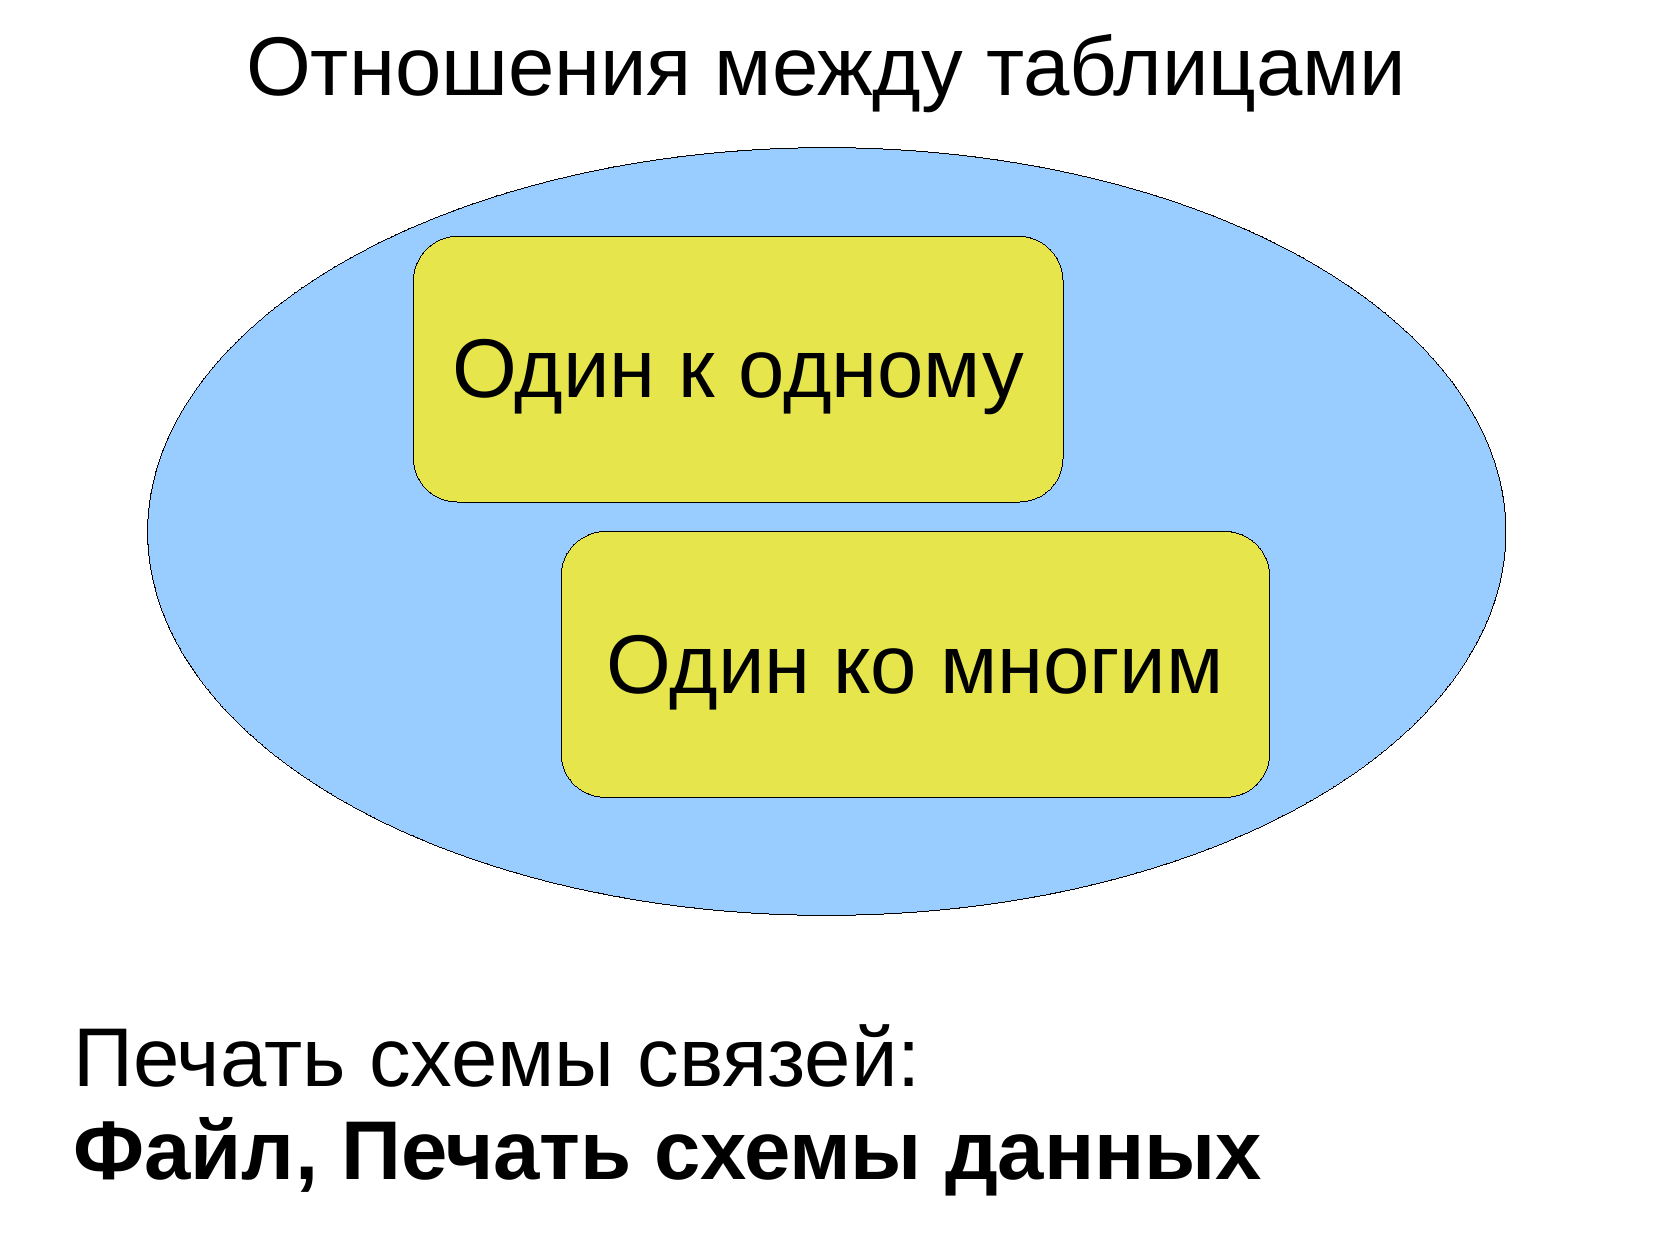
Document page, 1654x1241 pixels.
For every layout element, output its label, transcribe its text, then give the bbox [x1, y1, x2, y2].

text_box Один к одному [413, 236, 1064, 503]
text_box Один ко многим [561, 531, 1270, 798]
text_box Печать схемы связей: Файл, Печать схемы данных [59, 1003, 1565, 1205]
text_box Отношения между таблицами [147, 147, 1506, 916]
